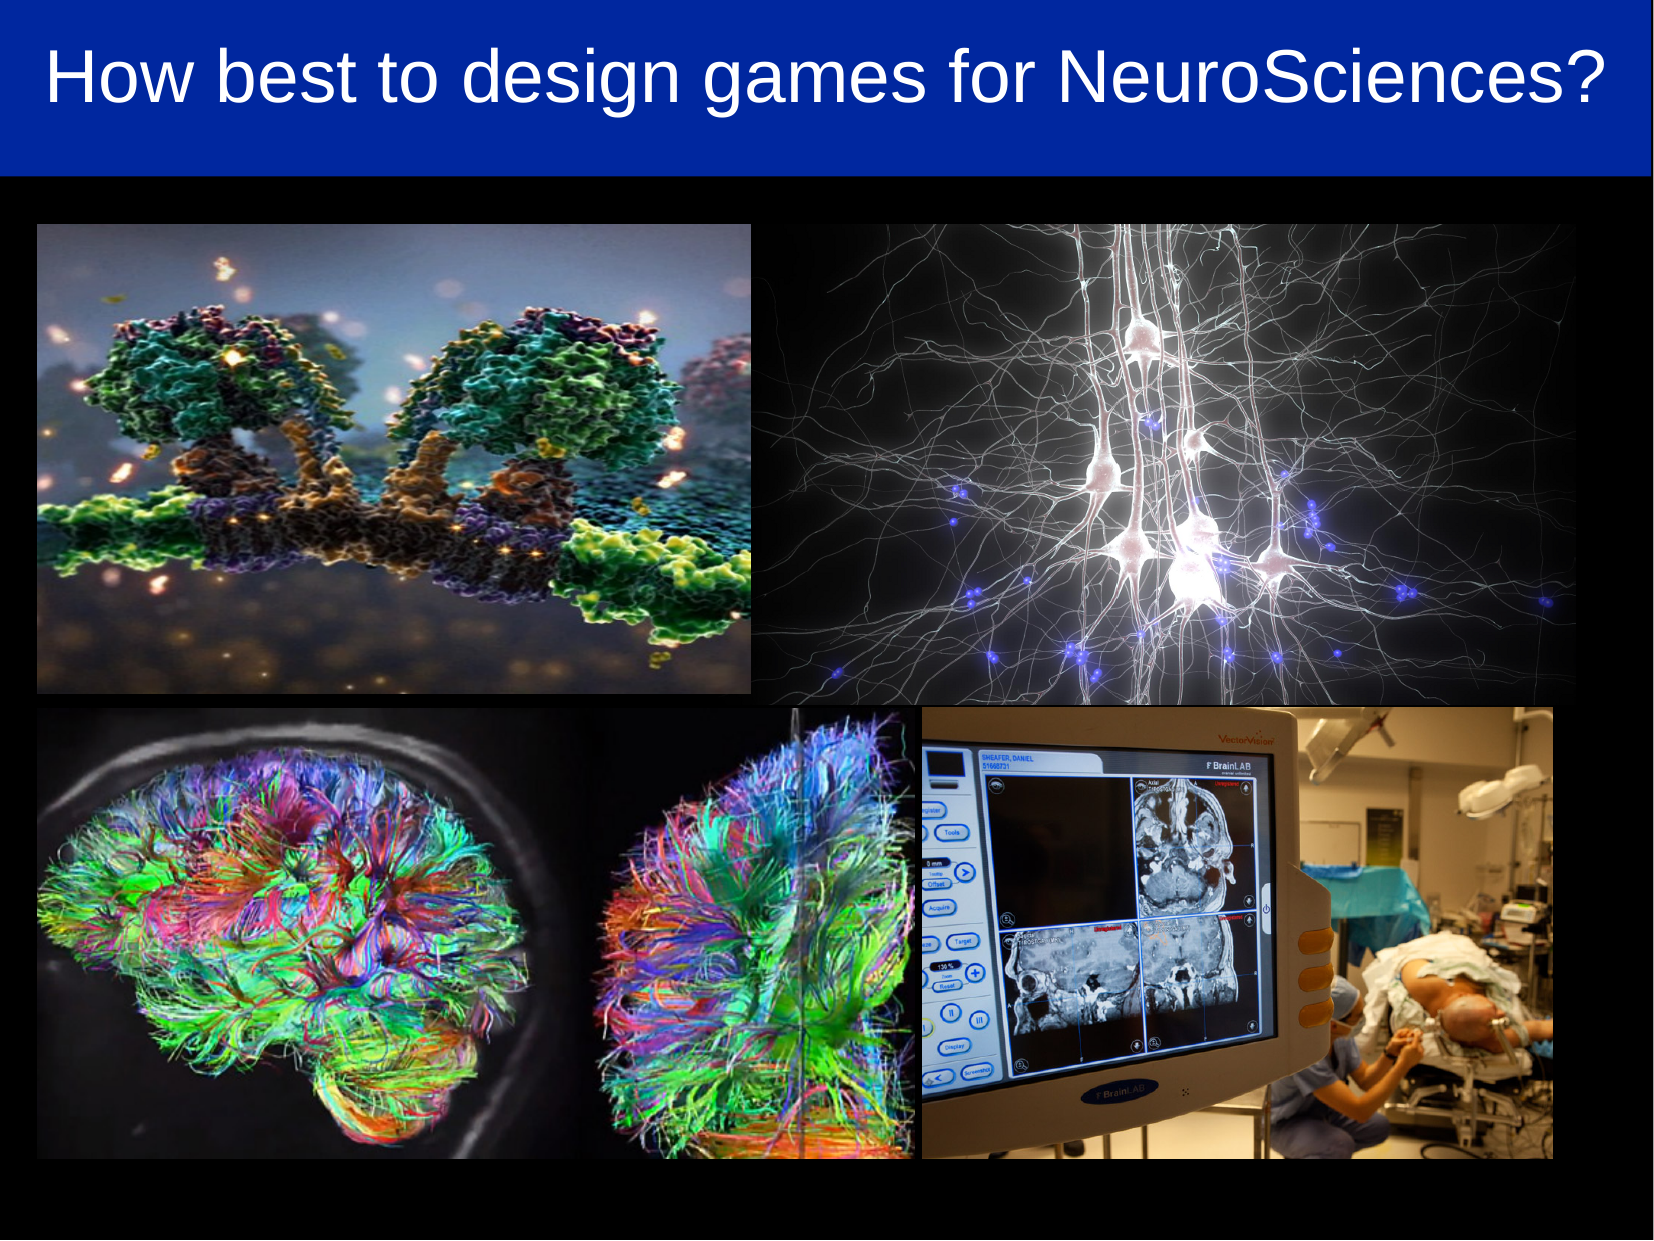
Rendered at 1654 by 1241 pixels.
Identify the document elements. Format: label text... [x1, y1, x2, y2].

picture [37, 708, 915, 1159]
text_box How best to design games for NeuroSciences? [0, 0, 1654, 188]
picture [37, 411, 1576, 705]
title [2, 187, 1654, 411]
picture [922, 707, 1553, 1159]
